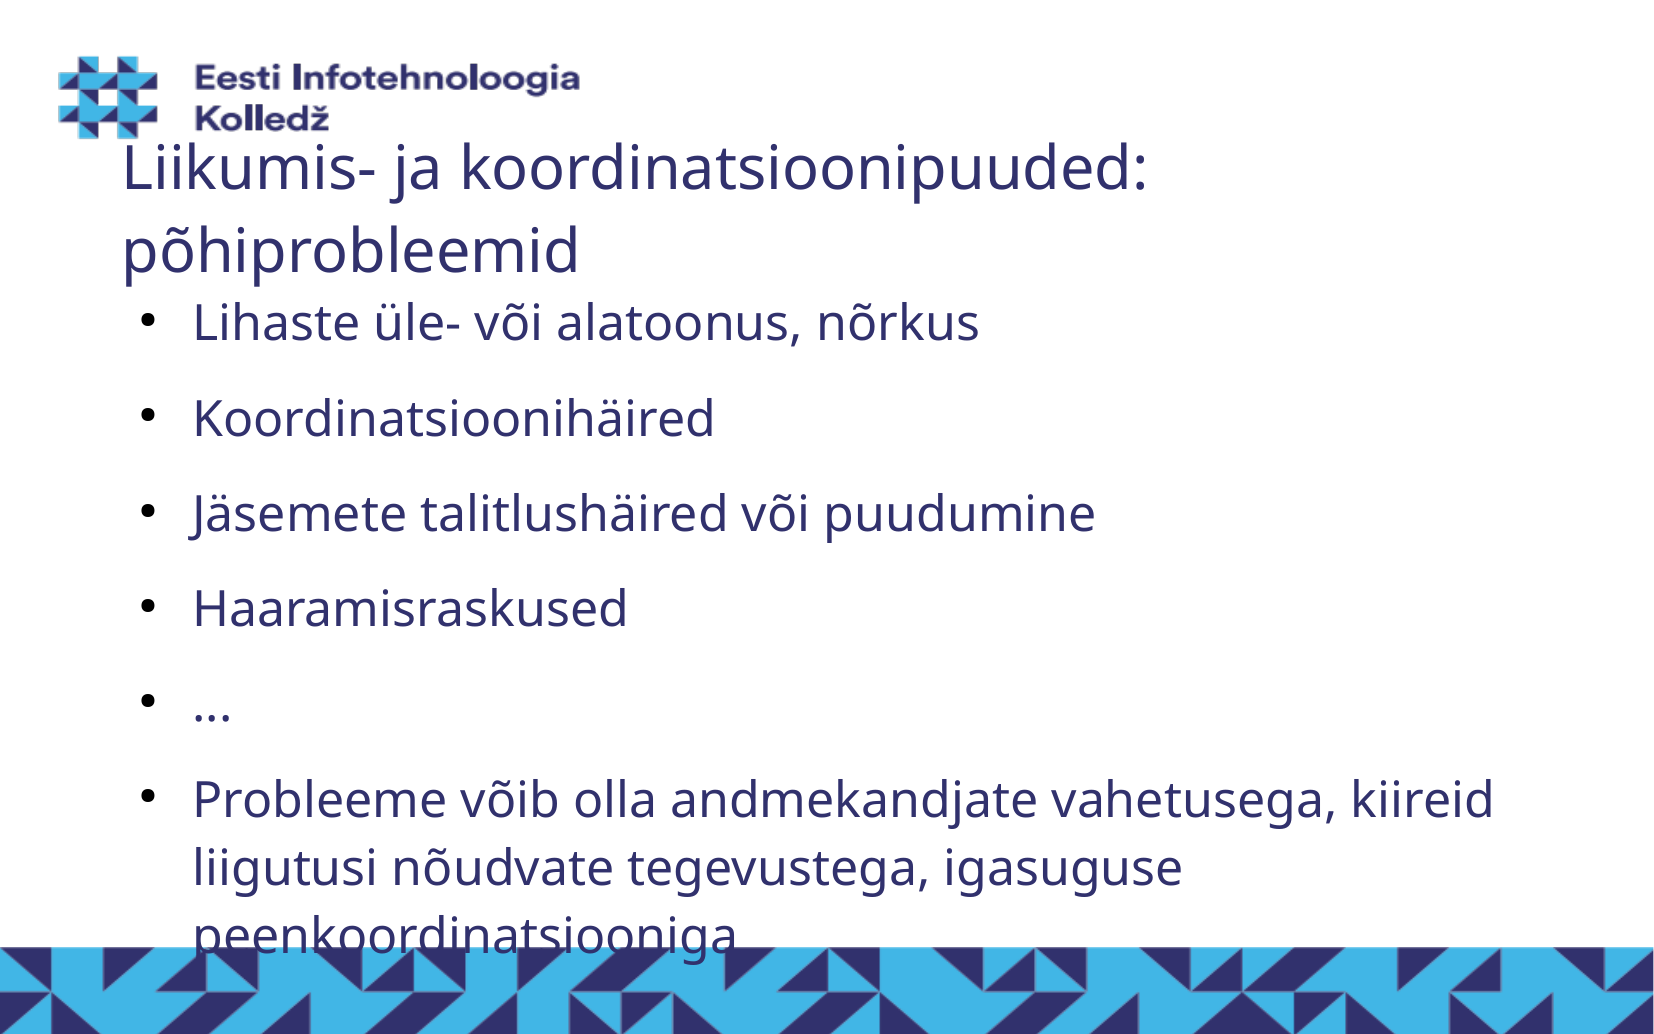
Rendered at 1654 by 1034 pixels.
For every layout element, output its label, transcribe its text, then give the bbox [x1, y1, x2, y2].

title Liikumis- ja koordinatsioonipuuded: põhiprobleemid [121, 118, 1533, 287]
list Lihaste üle- või alatoonus, nõrkus Koordinatsioonihäired Jäsemete talitlushäired või puudumine Haaramisraskused ... Probleeme võib olla andmekandjate vahetusega, kiireid liigutusi nõudvate tegevustega, igasuguse peenkoordinatsiooniga [121, 287, 1533, 970]
